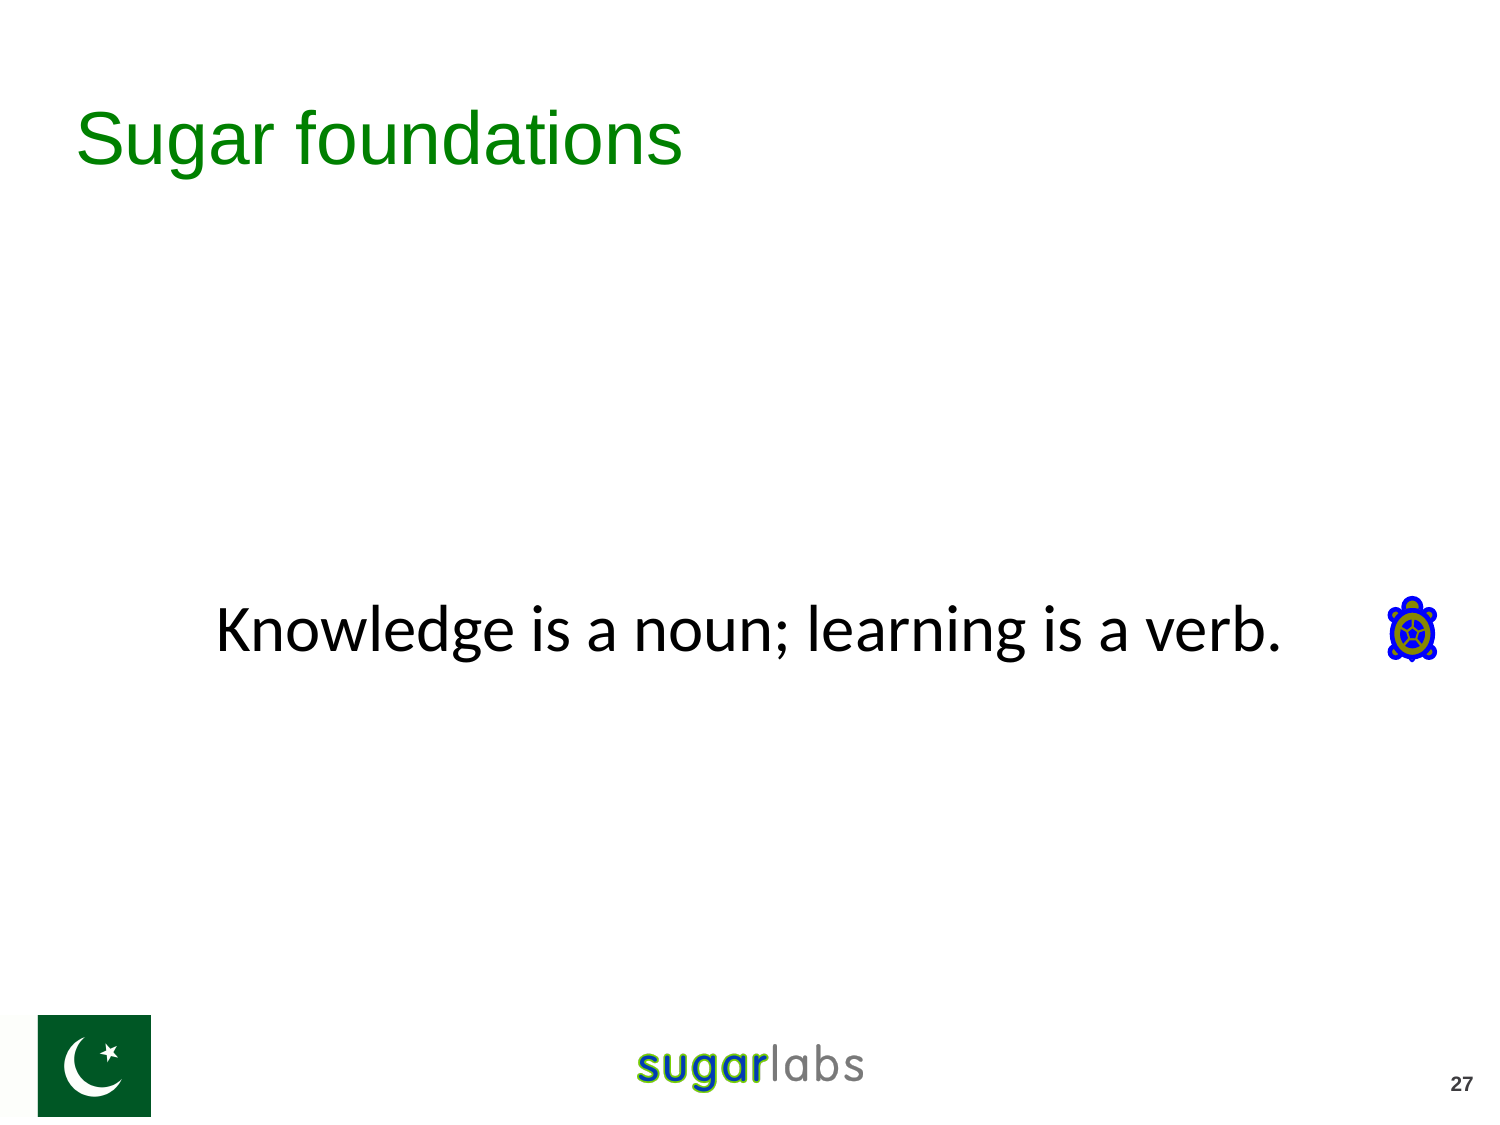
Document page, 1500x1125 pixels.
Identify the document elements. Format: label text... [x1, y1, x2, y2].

subtitle Knowledge is a noun; learning is a verb. [75, 270, 1425, 999]
picture [637, 1044, 863, 1093]
picture [0, 1015, 151, 1117]
title Sugar foundations [75, 52, 1425, 226]
picture [1376, 593, 1449, 666]
